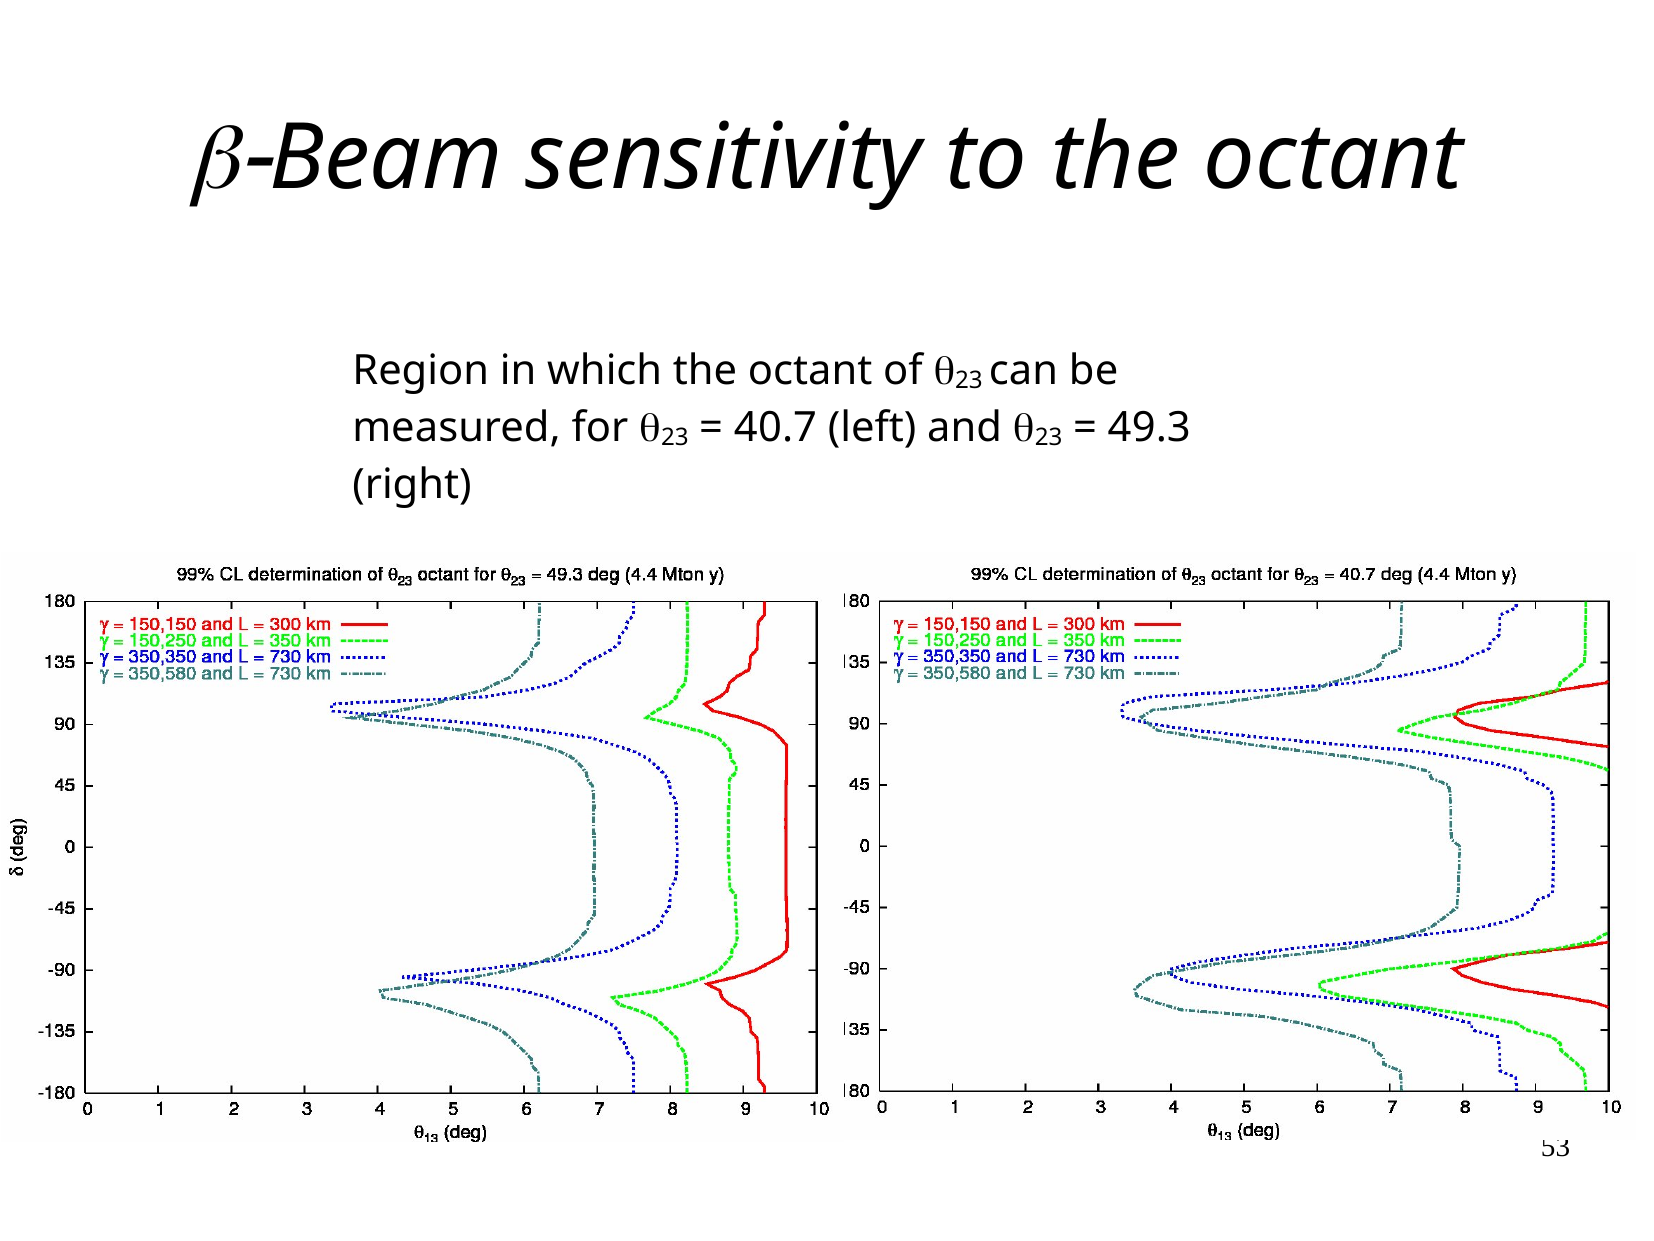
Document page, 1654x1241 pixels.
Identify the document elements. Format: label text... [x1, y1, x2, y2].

title b-Beam sensitivity to the octant [82, 56, 1571, 250]
picture [1, 552, 1636, 1142]
text_box Region in which the octant of q23 can be measured, for q23 = 40.7 (left) and q23 = 49.3 (right) [337, 332, 1299, 532]
